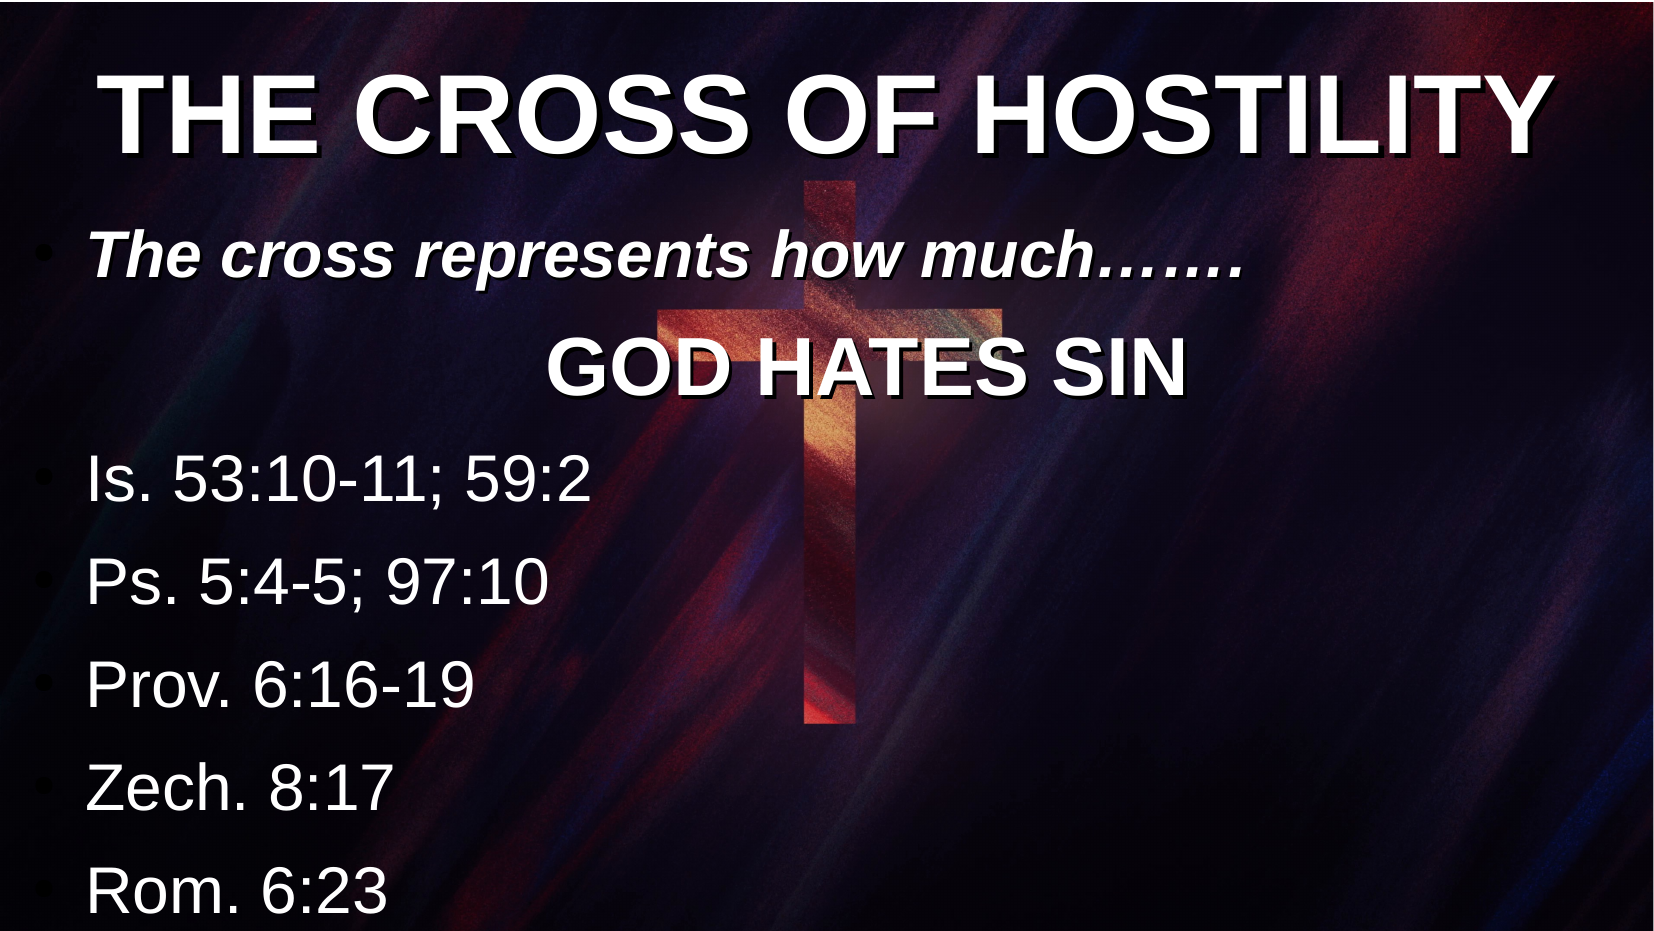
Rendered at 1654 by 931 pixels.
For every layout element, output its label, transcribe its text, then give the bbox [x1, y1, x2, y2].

title THE CROSS OF HOSTILITY [82, 37, 1571, 193]
list The cross represents how much……. GOD HATES SIN Is. 53:10-11; 59:2 Ps. 5:4-5; 97:10 Prov. 6:16-19 Zech. 8:17 Rom. 6:23 [15, 217, 1651, 931]
picture [0, 2, 1654, 931]
